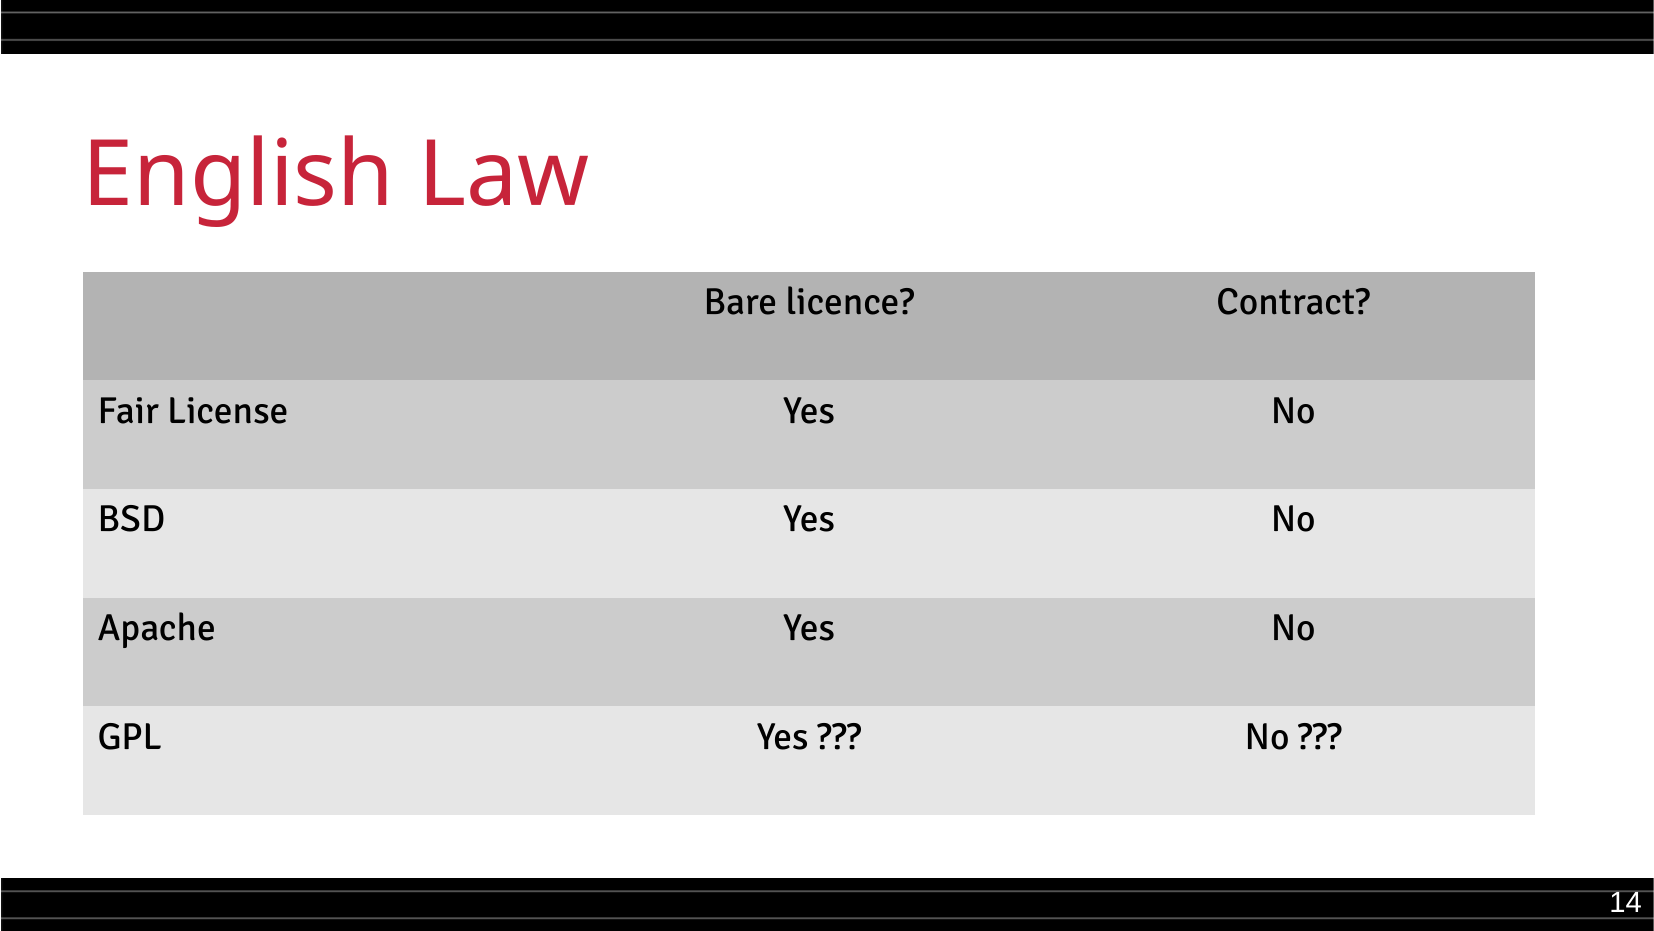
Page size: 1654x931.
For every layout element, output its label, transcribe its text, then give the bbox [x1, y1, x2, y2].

table_cell No ??? [1051, 706, 1535, 815]
table_cell Yes ??? [567, 706, 1051, 815]
table_cell Yes [567, 598, 1051, 706]
title English Law [82, 92, 1571, 249]
table_cell No [1051, 489, 1535, 598]
table_header Contract? [1051, 272, 1535, 380]
table_cell Yes [567, 489, 1051, 598]
picture [1, 0, 1654, 54]
picture [1, 878, 1654, 931]
table_cell BSD [83, 489, 567, 598]
table_cell GPL [83, 706, 567, 815]
table_cell Fair License [83, 380, 567, 489]
table_cell Apache [83, 598, 567, 706]
table_cell Yes [567, 380, 1051, 489]
table_cell No [1051, 598, 1535, 706]
table_header [83, 272, 567, 380]
table_cell No [1051, 380, 1535, 489]
table_header Bare licence? [567, 272, 1051, 380]
